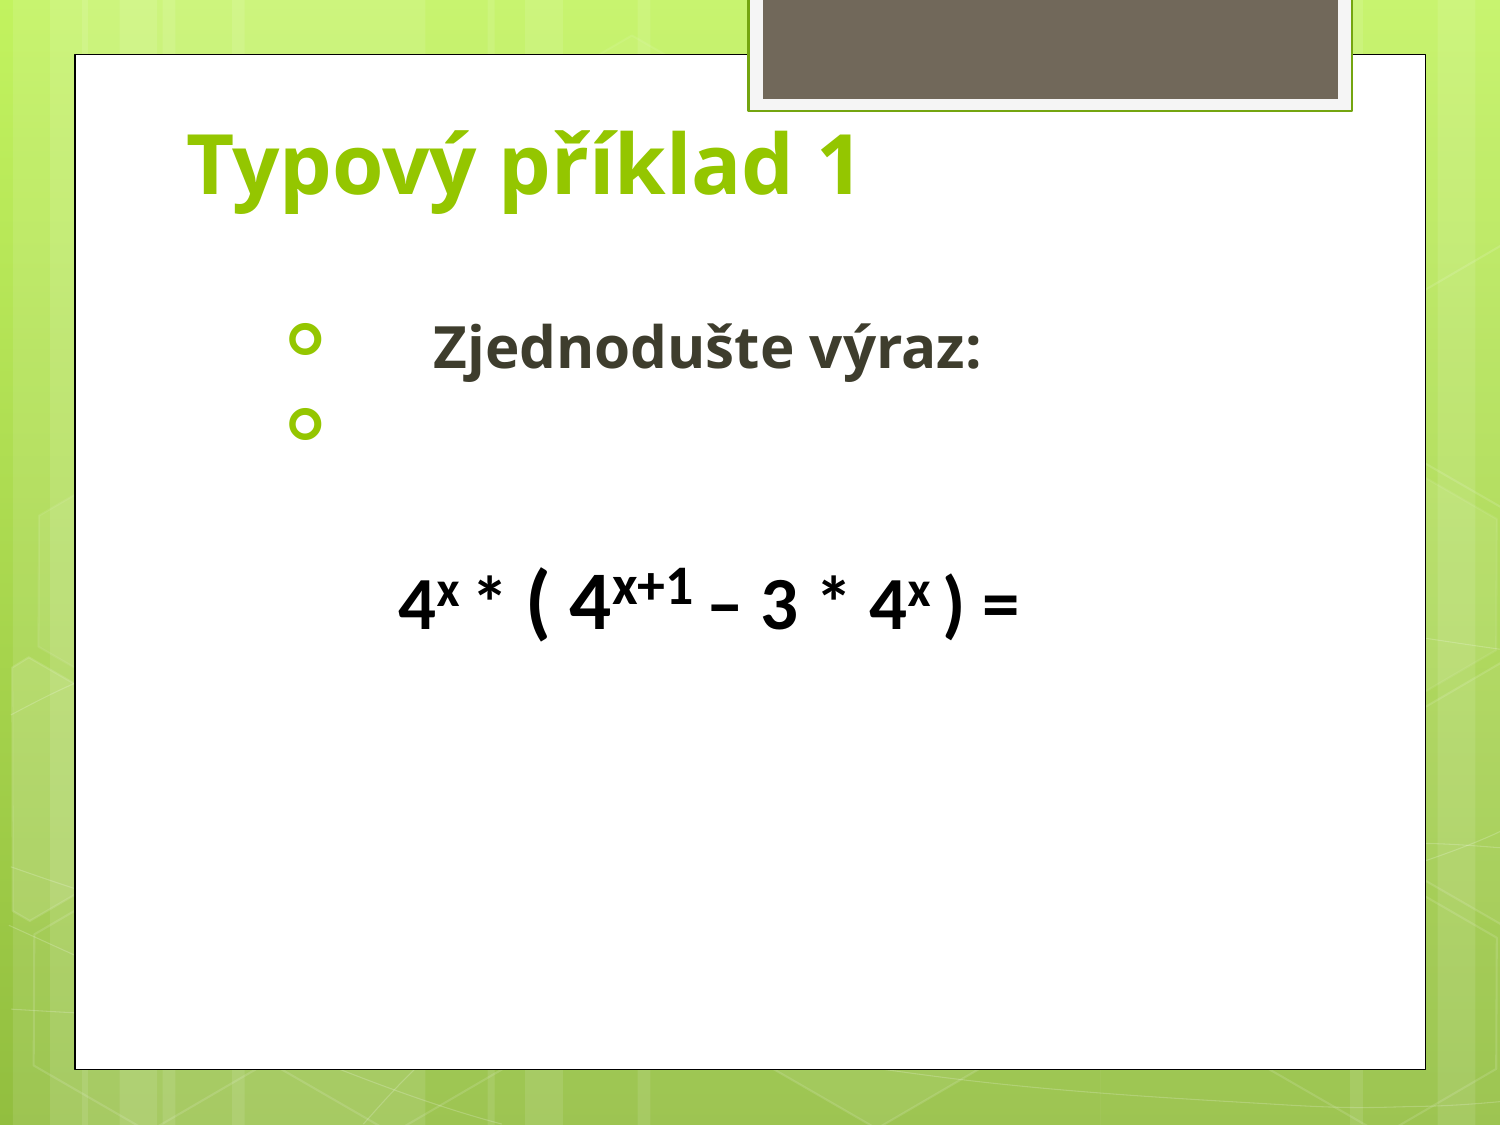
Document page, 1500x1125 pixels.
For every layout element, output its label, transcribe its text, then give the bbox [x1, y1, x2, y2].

list Zjednodušte výraz: [64, 302, 1415, 497]
title Typový příklad 1 [171, 30, 1415, 219]
text_box 4x * ( 4x+1 – 3 * 4x ) = [384, 524, 1035, 654]
